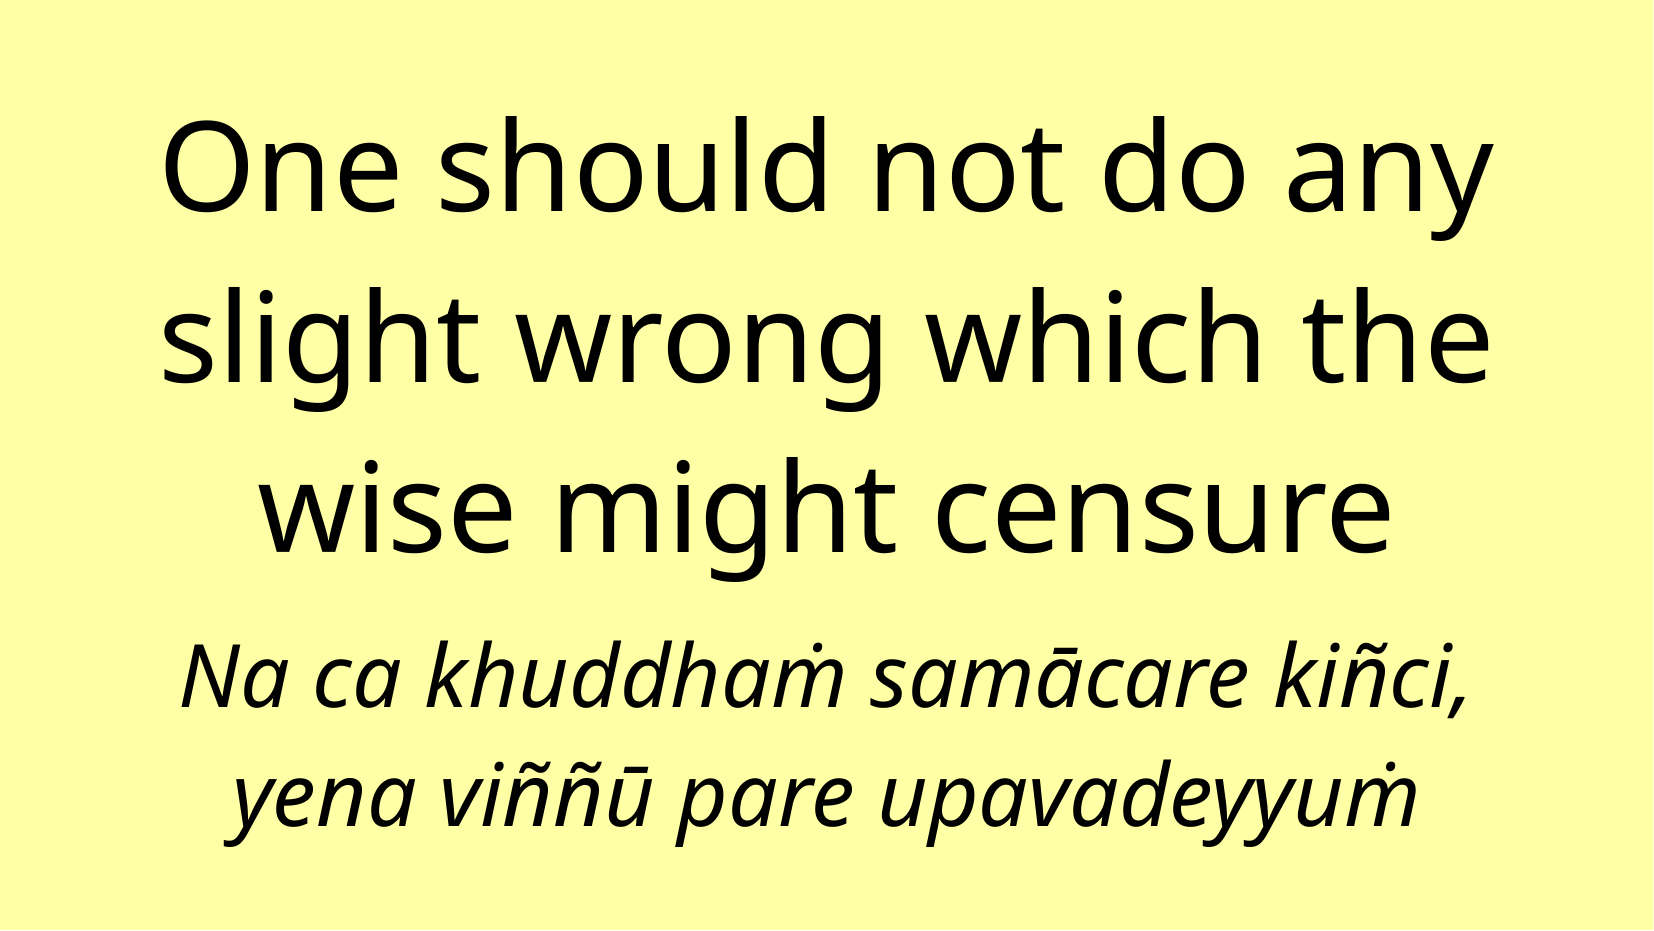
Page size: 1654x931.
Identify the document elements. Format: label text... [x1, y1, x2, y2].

text_box One should not do any slight wrong which the wise might censure Na ca khuddhaṁ samācare kiñci, yena viññū pare upavadeyyuṁ [92, 81, 1561, 849]
